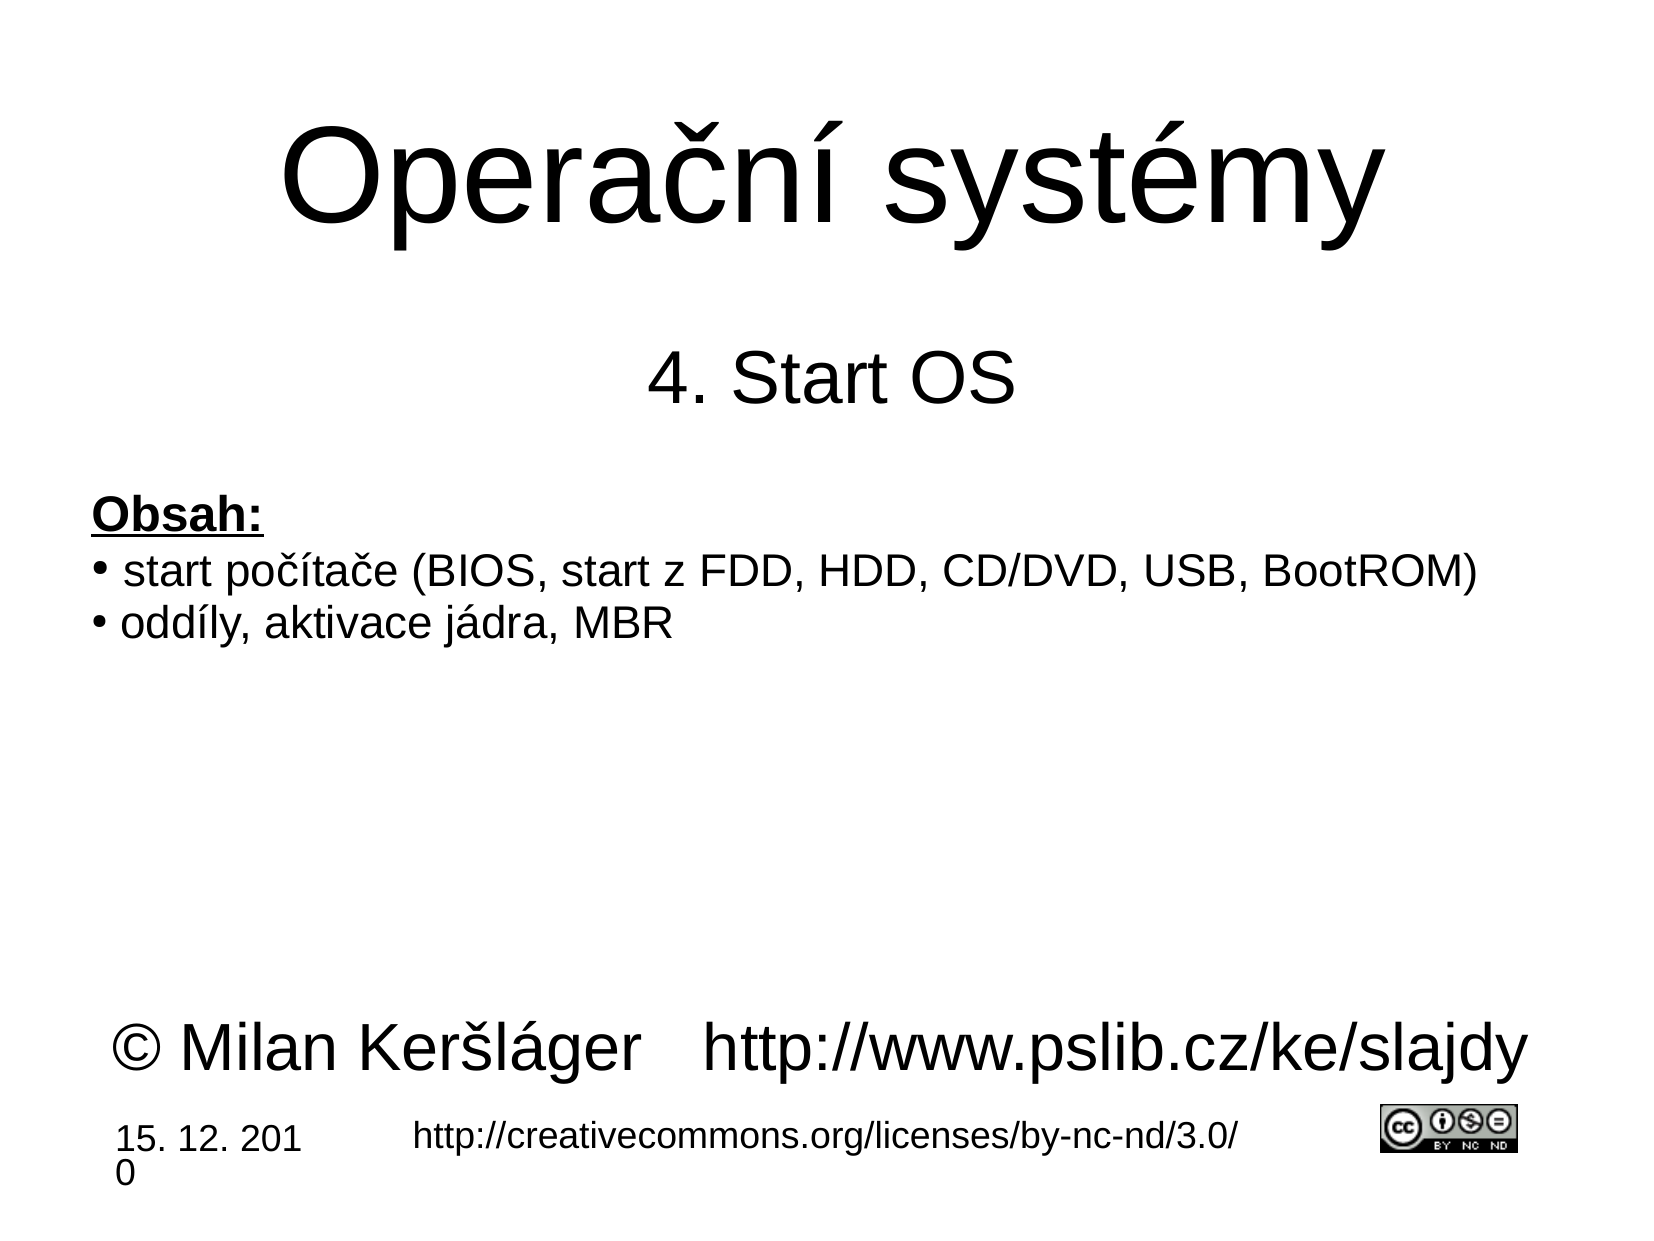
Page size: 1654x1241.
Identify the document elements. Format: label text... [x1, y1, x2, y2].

list © Milan Keršláger http://www.pslib.cz/ke/slajdy [76, 1009, 1565, 1087]
picture [1380, 1104, 1518, 1153]
text_box Obsah: start počítače (BIOS, start z FDD, HDD, CD/DVD, USB, BootROM) oddíly, aktivace jádra, MBR [76, 478, 1583, 656]
text_box 15.12.2010 [100, 1110, 337, 1168]
text_box http://creativecommons.org/licenses/by-nc-nd/3.0/ [339, 1107, 1313, 1165]
title Operační systémy 4. Start OS [88, 56, 1577, 461]
